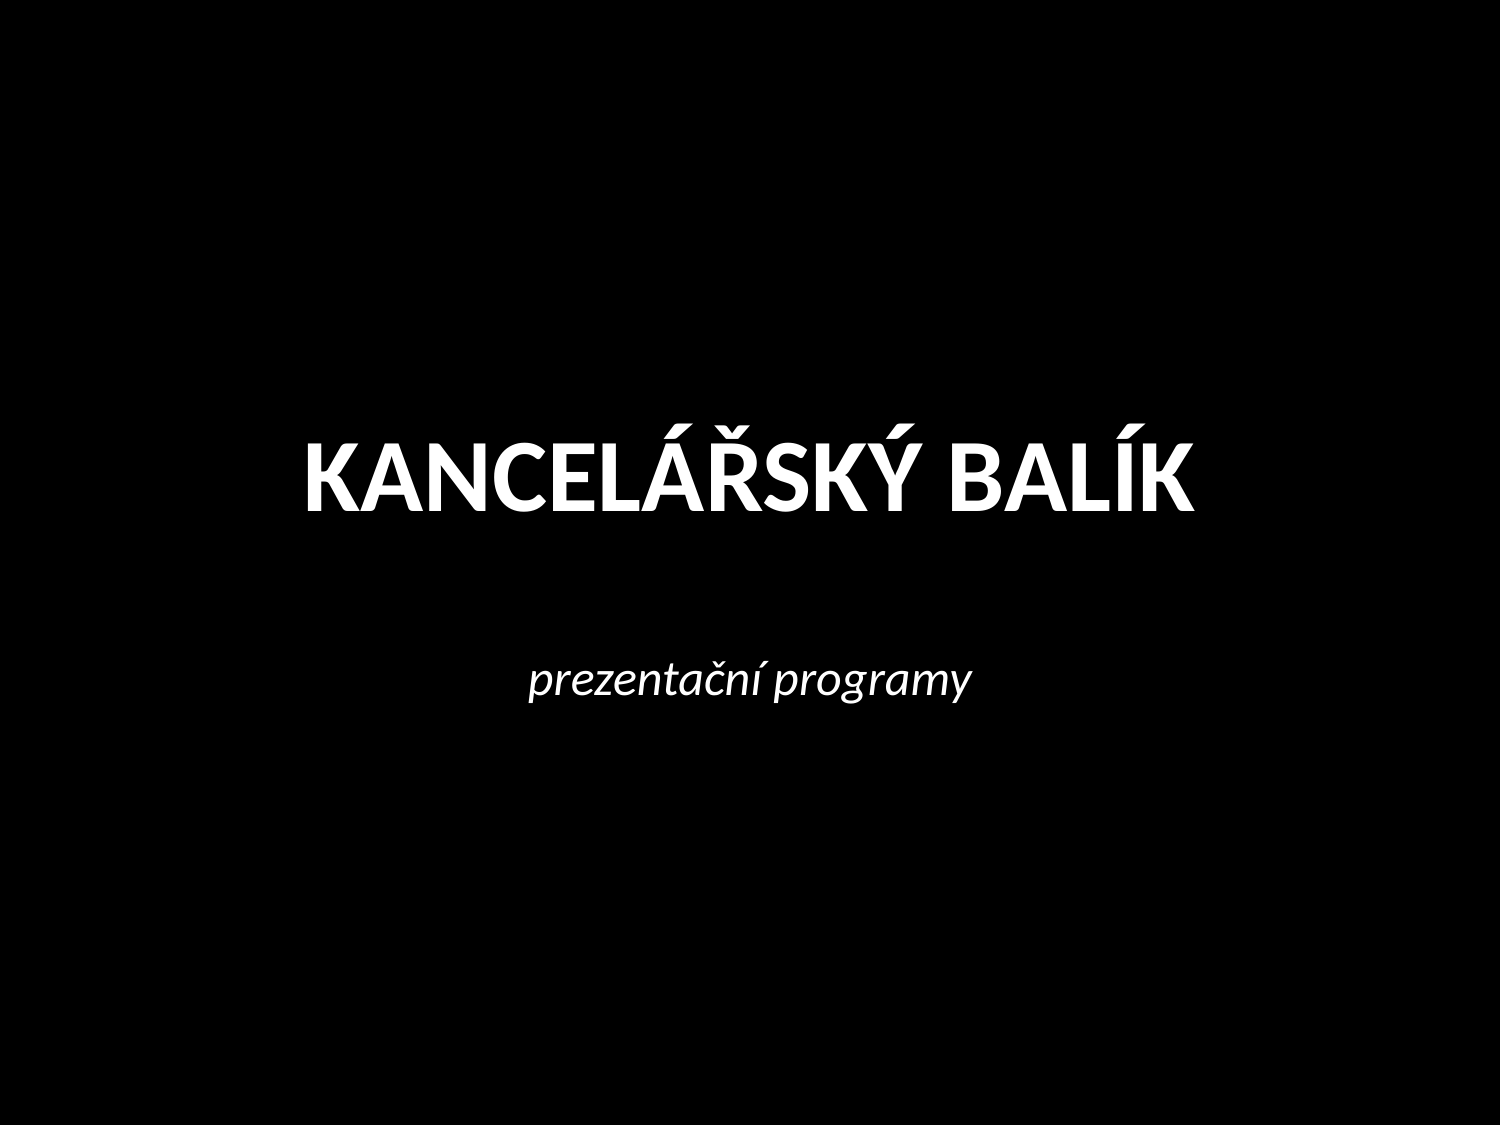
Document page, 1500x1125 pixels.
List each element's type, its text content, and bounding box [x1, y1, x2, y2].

text_box prezentační programy [225, 637, 1276, 926]
title KANCELÁŘSKÝ BALÍK [112, 349, 1388, 591]
